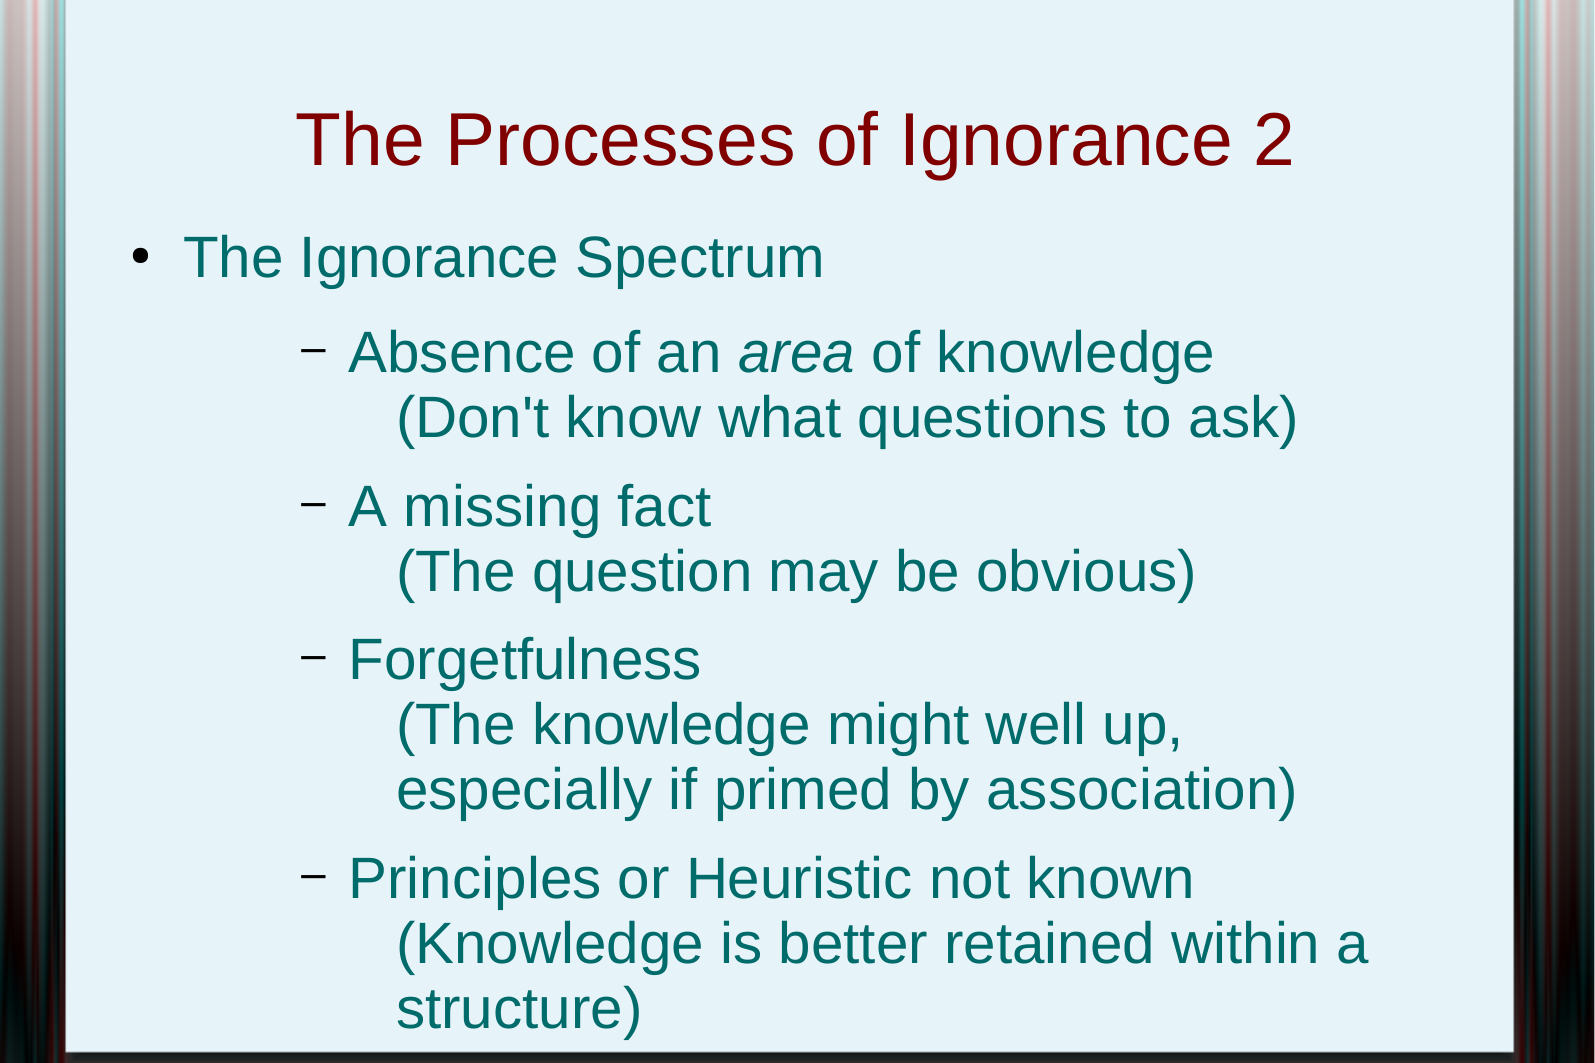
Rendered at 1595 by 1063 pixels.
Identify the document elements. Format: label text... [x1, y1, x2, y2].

list The Ignorance Spectrum Absence of an area of knowledge (Don't know what questions to ask) A missing fact (The question may be obvious) Forgetfulness (The knowledge might well up, especially if primed by association) Principles or Heuristic not known (Knowledge is better retained within a structure) [112, 225, 1453, 1049]
title The Processes of Ignorance 2 [112, 75, 1480, 205]
picture [0, 0, 1595, 1063]
